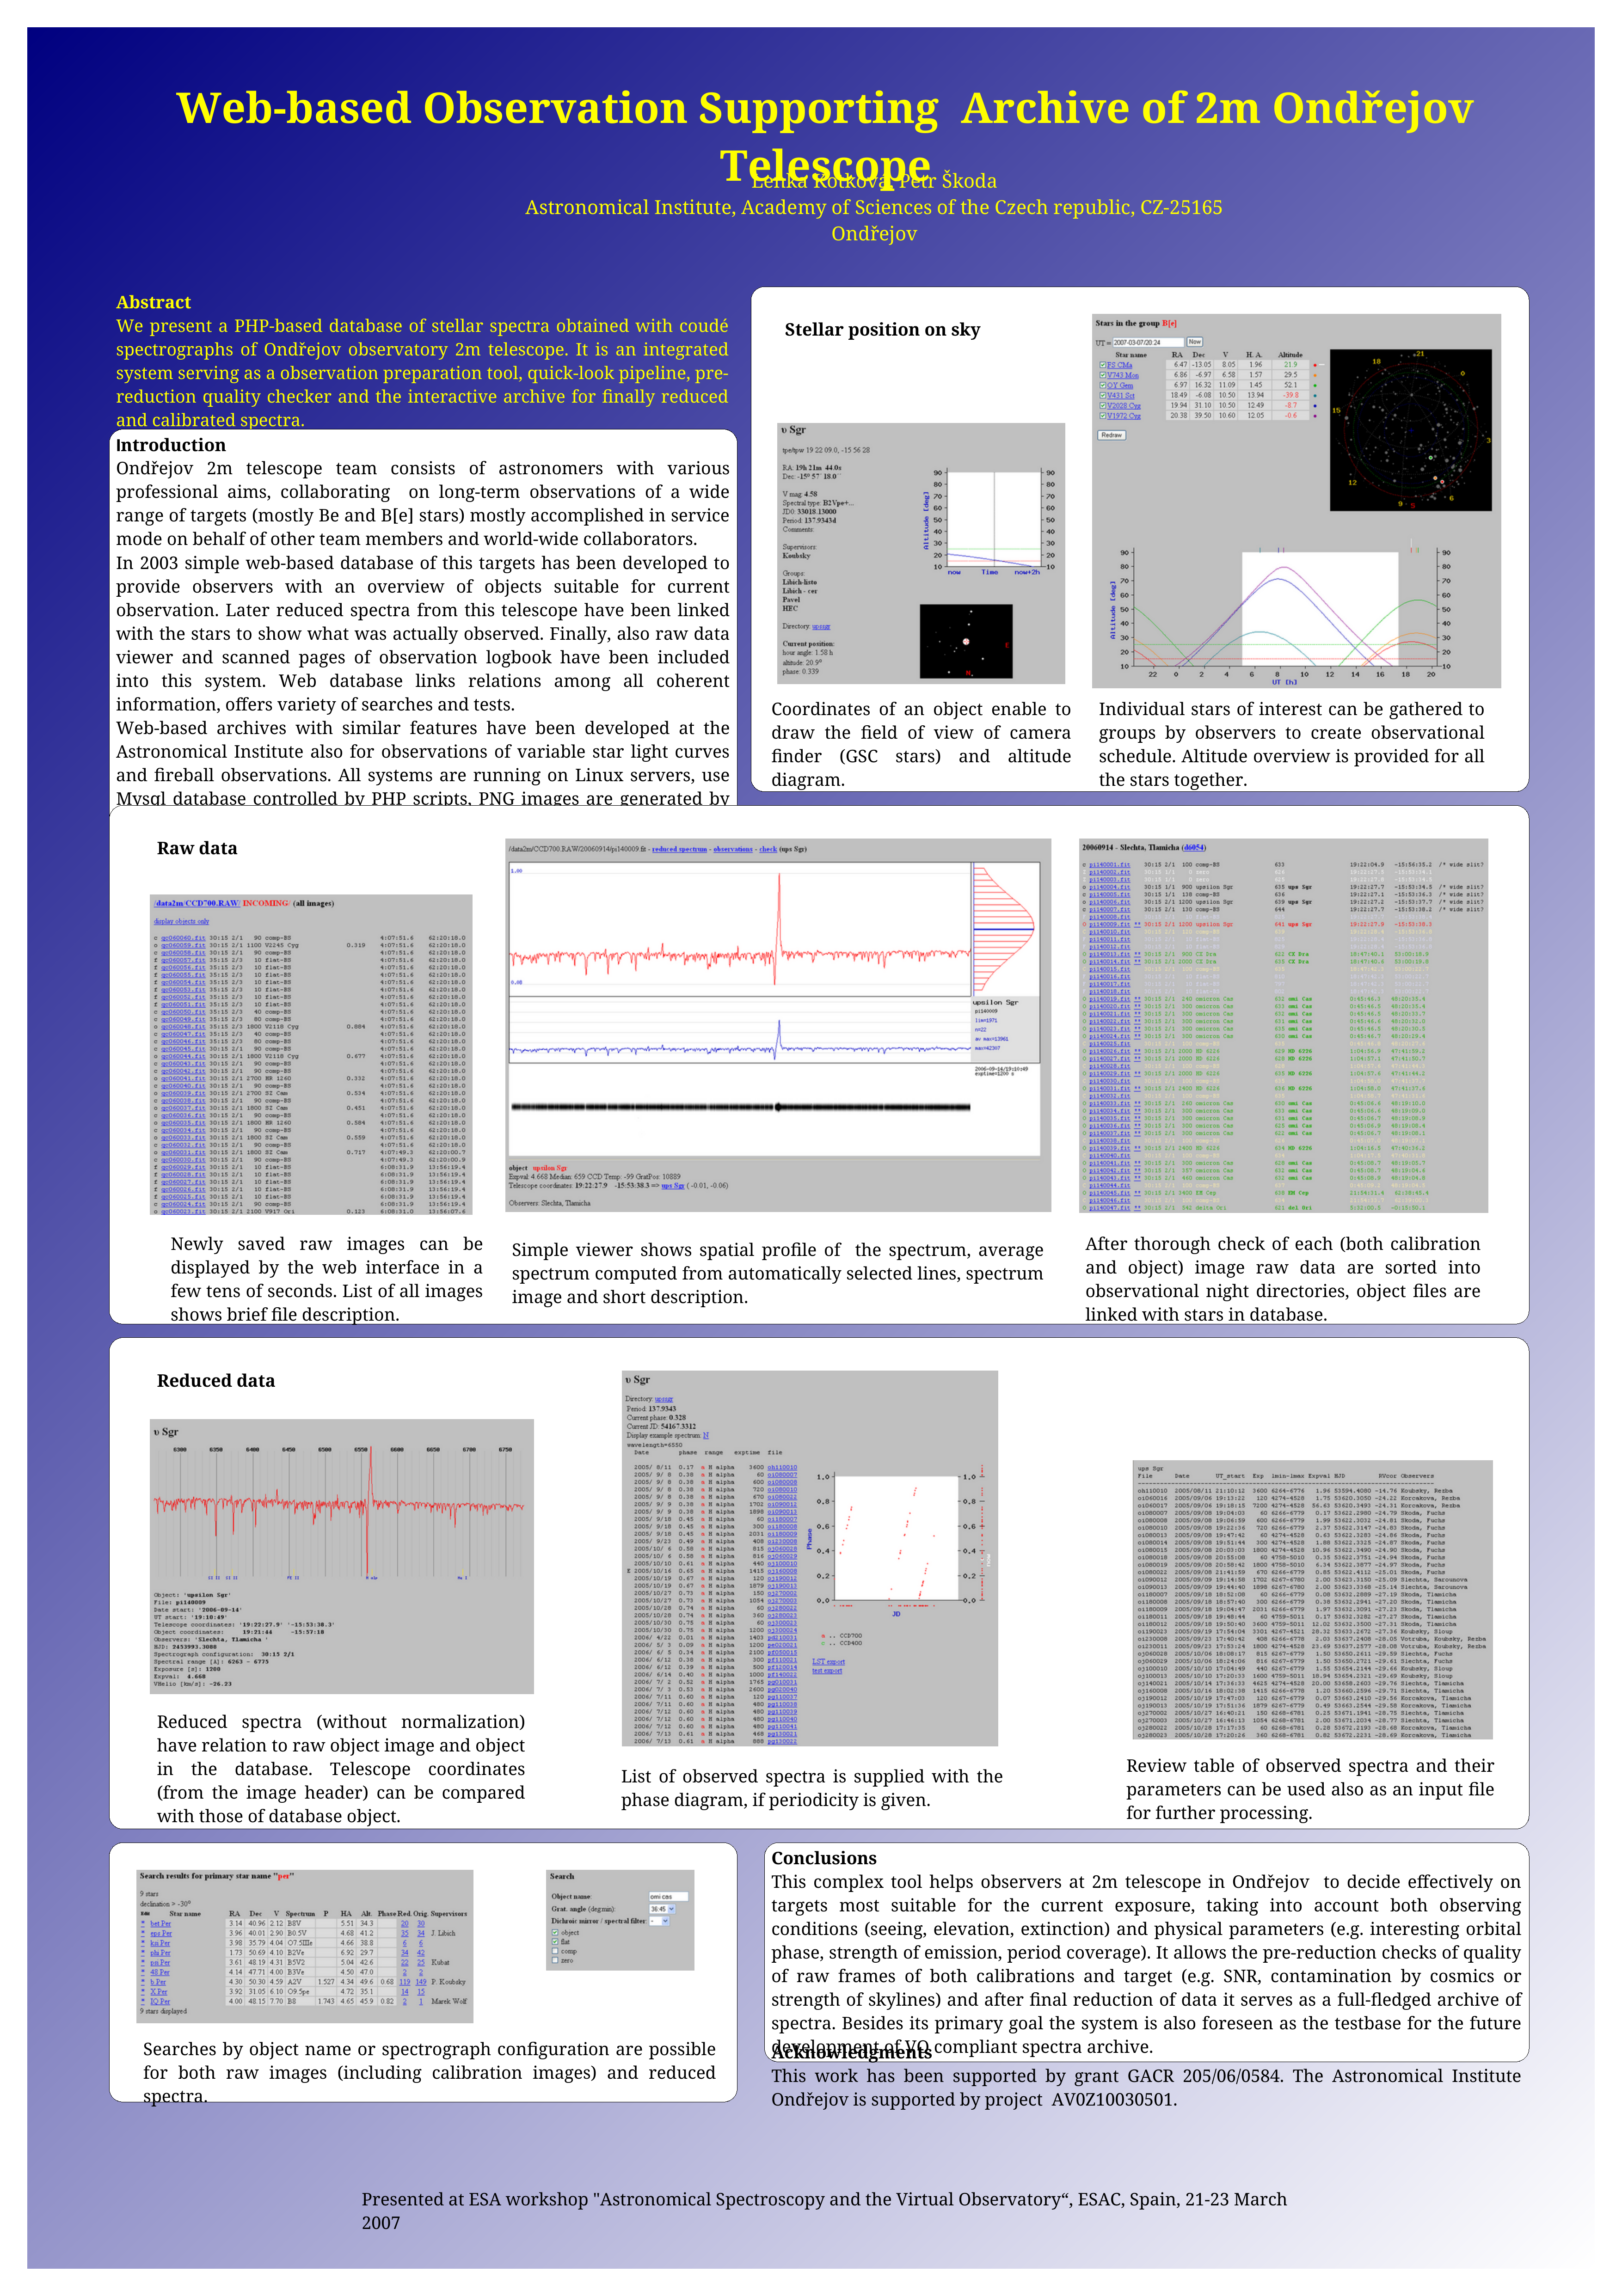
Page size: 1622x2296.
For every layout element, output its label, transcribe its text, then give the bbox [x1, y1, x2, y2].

text_box Web-based Observation Supporting Archive of 2m Ondřejov Telescope [109, 74, 1543, 137]
text_box Stellar position on sky [778, 314, 1038, 343]
text_box Acknowledgments This work has been supported by grant GACR 205/06/0584. The Astronomical Institute Ondřejov is supported by project AV0Z10030501. [764, 2037, 1530, 2111]
picture [150, 1419, 534, 1694]
text_box Presented at ESA workshop "Astronomical Spectroscopy and the Virtual Observatory“, ESAC, Spain, 21-23 March 2007 [355, 2184, 1297, 2216]
text_box After thorough check of each (both calibration and object) image raw data are sorted into observational night directories, object files are linked with stars in database. [1078, 1228, 1488, 1324]
picture [150, 894, 473, 1215]
picture [1092, 314, 1501, 688]
picture [1133, 1460, 1493, 1739]
picture [505, 839, 1051, 1212]
text_box Review table of observed spectra and their parameters can be used also as an input file for further processing. [1119, 1750, 1502, 1824]
text_box Lenka Kotková, Petr Škoda Astronomical Institute, Academy of Sciences of the Czech republic, CZ-25165 Ondřejov [519, 164, 1243, 223]
picture [622, 1371, 998, 1746]
text_box [197, 2098, 200, 2101]
text_box Reduced data [150, 1365, 410, 1395]
text_box Coordinates of an object enable to draw the field of view of camera finder (GSC stars) and altitude diagram. [764, 693, 1079, 790]
picture [1079, 839, 1488, 1213]
text_box Newly saved raw images can be displayed by the web interface in a few tens of seconds. List of all images shows brief file description. [164, 1228, 492, 1324]
text_box Reduced spectra (without normalization) have relation to raw object image and object in the database. Telescope coordinates (from the image header) can be compared with those of database object. [150, 1706, 533, 1824]
picture [777, 423, 1065, 684]
text_box List of observed spectra is supplied with the phase diagram, if periodicity is given. [614, 1761, 1011, 1812]
picture [546, 1870, 694, 1971]
text_box [109, 805, 1530, 1324]
text_box Searches by object name or spectrograph configuration are possible for both raw images (including calibration images) and reduced spectra. [136, 2033, 724, 2085]
text_box Individual stars of interest can be gathered to groups by observers to create observational schedule. Altitude overview is provided for all the stars together. [1092, 693, 1516, 790]
text_box Raw data [150, 833, 396, 863]
text_box [164, 2094, 168, 2097]
text_box [109, 1843, 737, 2102]
text_box [109, 1337, 1530, 1829]
text_box Simple viewer shows spatial profile of the spectrum, average spectrum computed from automatically selected lines, spectrum image and short description. [505, 1234, 1051, 1308]
text_box Conclusions This complex tool helps observers at 2m telescope in Ondřejov to decide effectively on targets most suitable for the current exposure, taking into account both observing conditions (seeing, elevation, extinction) and physical parameters (e.g. interesting orbital phase, strength of emission, period coverage). It allows the pre-reduction checks of quality of raw frames of both calibrations and target (e.g. SNR, contamination by cosmics or strength of skylines) and after final reduction of data it serves as a full-fledged archive of spectra. Besides its primary goal the system is also foreseen as the testbase for the future development of VO compliant spectra archive. [764, 1843, 1530, 2028]
text_box [751, 287, 1530, 792]
text_box Introduction Ondřejov 2m telescope team consists of astronomers with various professional aims, collaborating on long-term observations of a wide range of targets (mostly Be and B[e] stars) mostly accomplished in service mode on behalf of other team members and world-wide collaborators. In 2003 simple web-based database of this targets has been developed to provide observers with an overview of objects suitable for current observation. Later reduced spectra from this telescope have been linked with the stars to show what was actually observed. Finally, also raw data viewer and scanned pages of observation logbook have been included into this system. Web database links relations among all coherent information, offers variety of searches and tests. Web-based archives with similar features have been developed at the Astronomical Institute also for observations of variable star light curves and fireball observations. All systems are running on Linux servers, use Mysql database controlled by PHP scripts, PNG images are generated by GD libraries. [109, 429, 737, 792]
picture [136, 1870, 473, 2023]
text_box [155, 2094, 159, 2101]
text_box Abstract We present a PHP-based database of stellar spectra obtained with coudé spectrographs of Ondřejov observatory 2m telescope. It is an integrated system serving as a observation preparation tool, quick-look pipeline, pre-reduction quality checker and the interactive archive for finally reduced and calibrated spectra. [109, 287, 737, 427]
